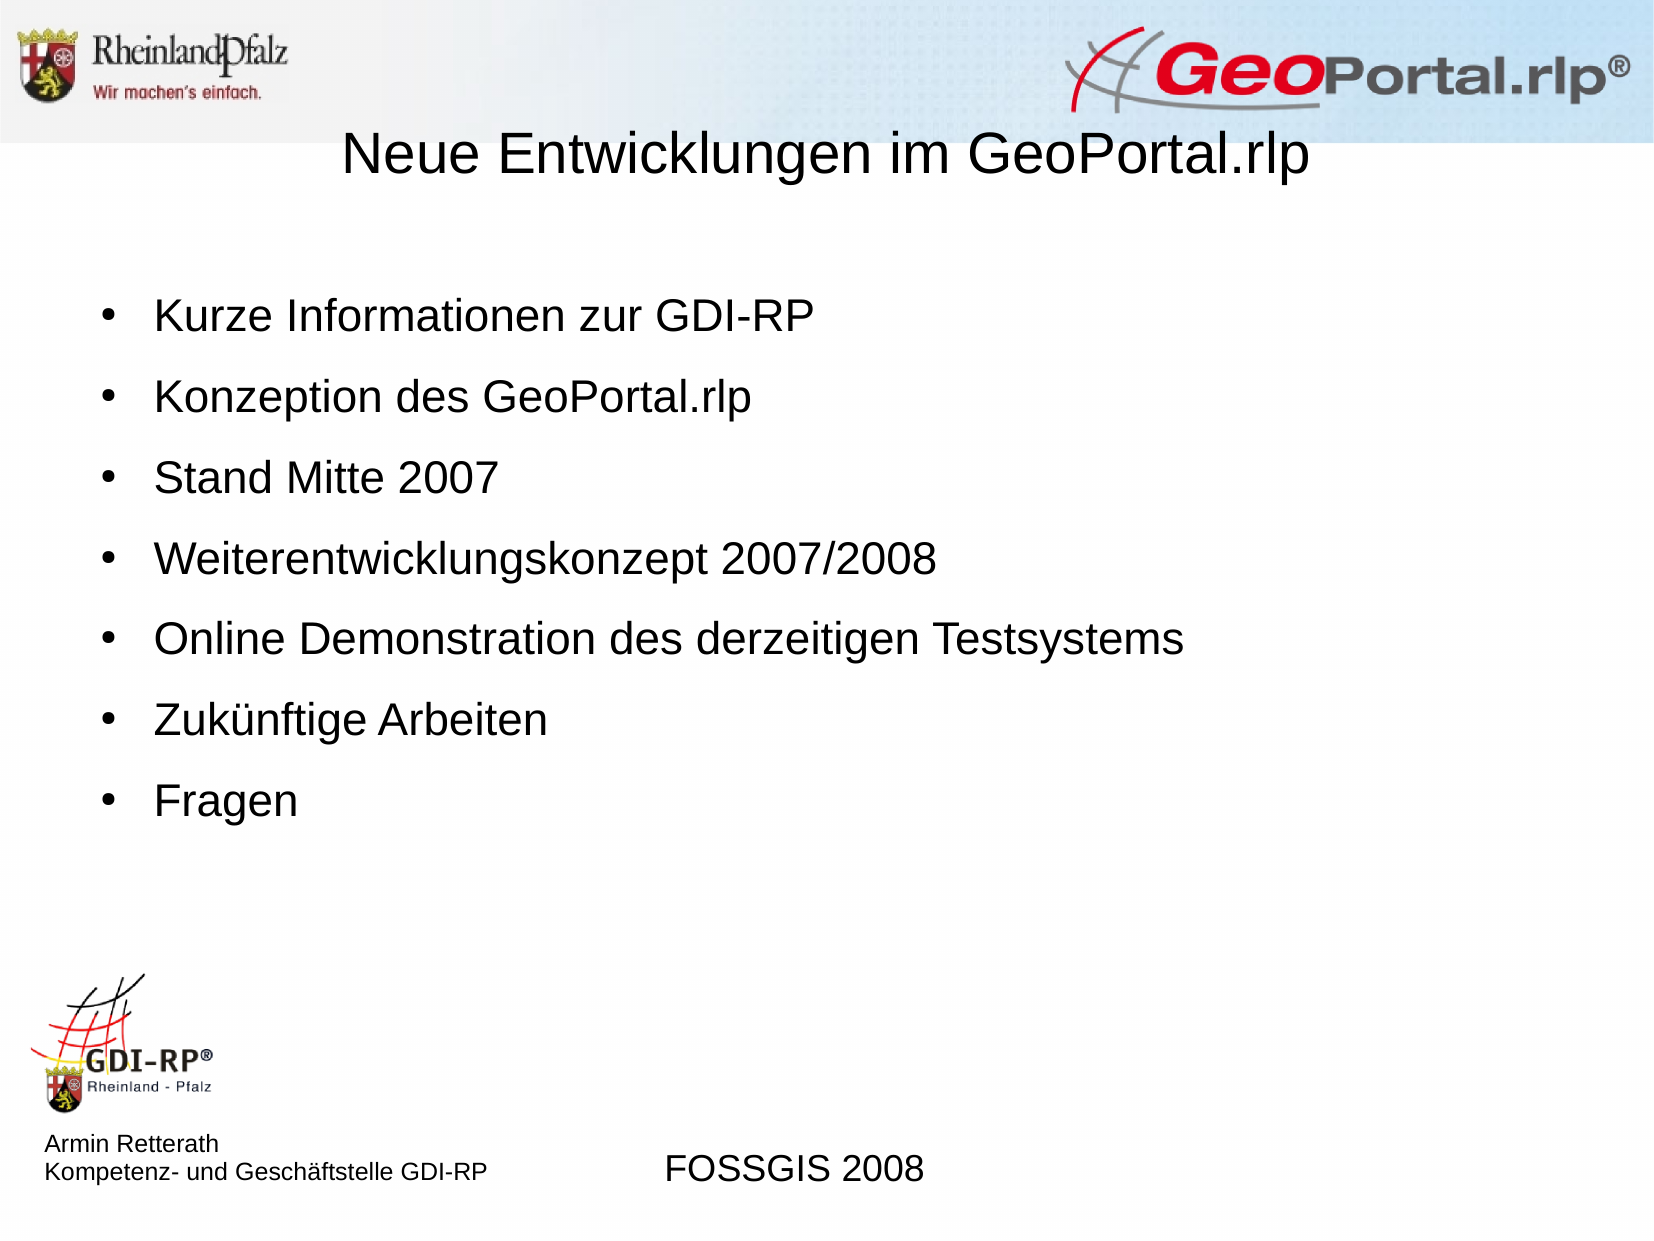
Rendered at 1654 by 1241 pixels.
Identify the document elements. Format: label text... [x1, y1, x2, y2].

picture [0, 0, 1654, 1241]
title Neue Entwicklungen im GeoPortal.rlp [82, 49, 1571, 257]
list Kurze Informationen zur GDI-RP Konzeption des GeoPortal.rlp Stand Mitte 2007 Weiterentwicklungskonzept 2007/2008 Online Demonstration des derzeitigen Testsystems Zukünftige Arbeiten Fragen [82, 290, 1571, 1109]
